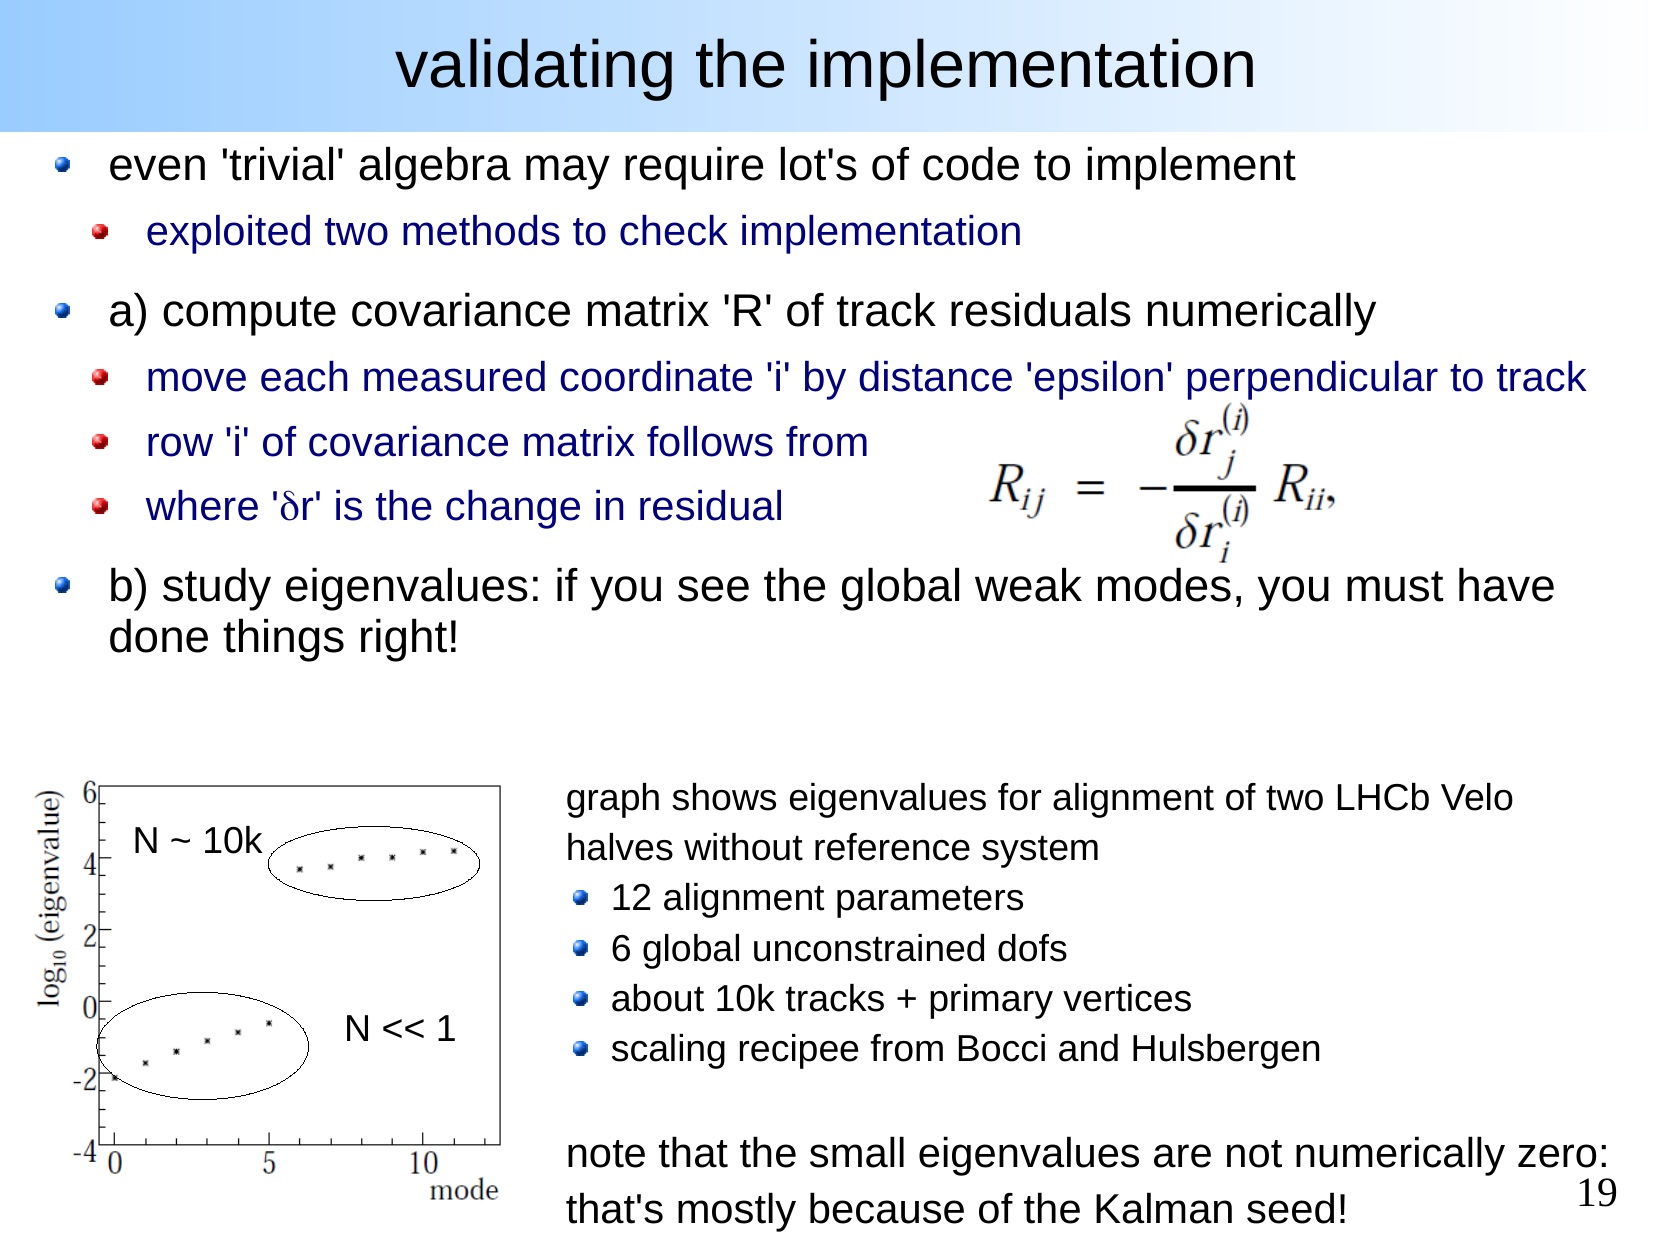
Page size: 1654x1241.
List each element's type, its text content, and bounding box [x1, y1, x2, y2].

text_box graph shows eigenvalues for alignment of two LHCb Velo halves without reference system 12 alignment parameters 6 global unconstrained dofs about 10k tracks + primary vertices scaling recipee from Bocci and Hulsbergen note that the small eigenvalues are not numerically zero: that's mostly because of the Kalman seed! [551, 760, 1641, 1231]
picture [20, 762, 516, 1209]
text_box N << 1 [329, 1000, 472, 1057]
list even 'trivial' algebra may require lot's of code to implement exploited two methods to check implementation a) compute covariance matrix 'R' of track residuals numerically move each measured coordinate 'i' by distance 'epsilon' perpendicular to track row 'i' of covariance matrix follows from where 'dr' is the change in residual b) study eigenvalues: if you see the global weak modes, you must have done things right! [37, 138, 1613, 758]
title validating the implementation [82, 19, 1571, 108]
text_box N ~ 10k [117, 812, 278, 869]
